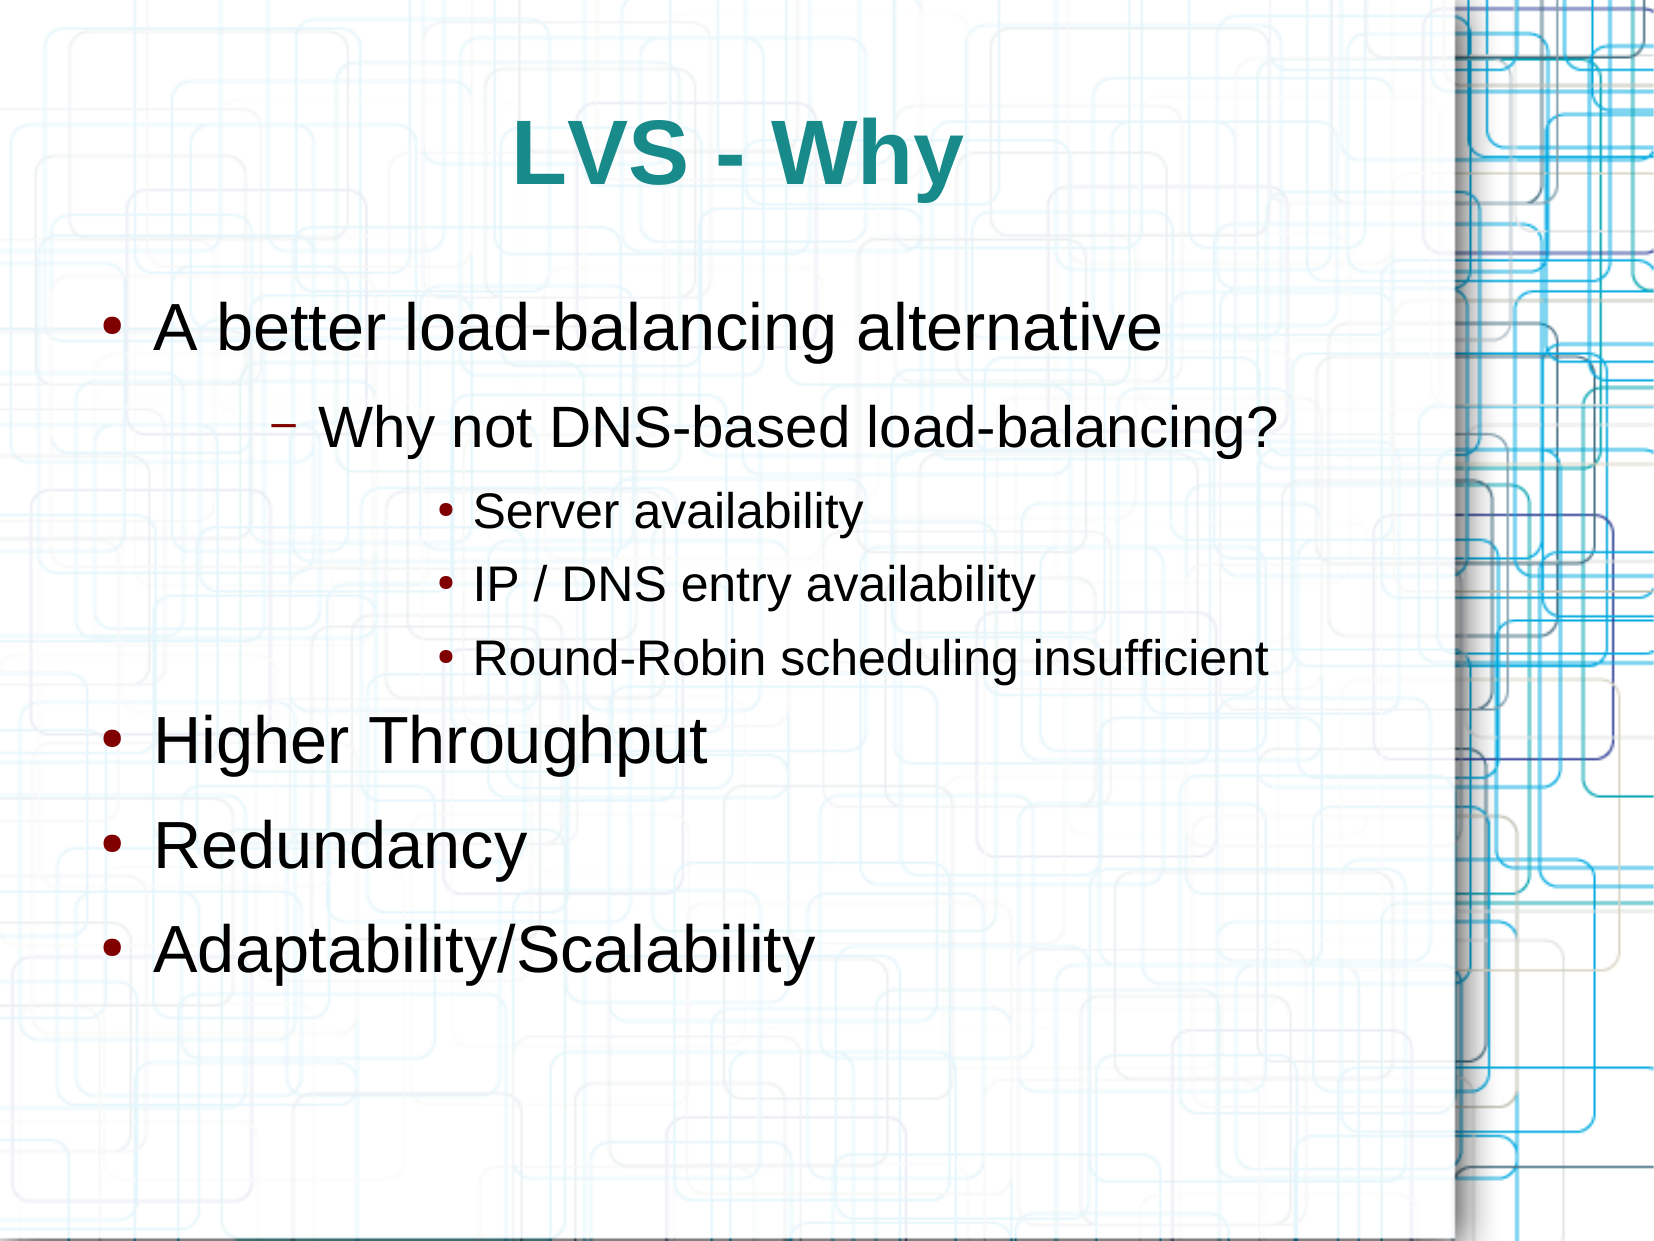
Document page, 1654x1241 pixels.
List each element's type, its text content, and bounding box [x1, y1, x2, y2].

list A better load-balancing alternative Why not DNS-based load-balancing? Server availability IP / DNS entry availability Round-Robin scheduling insufficient Higher Throughput Redundancy Adaptability/Scalability [82, 290, 1418, 1094]
picture [0, 0, 1654, 1241]
title LVS - Why [59, 49, 1418, 257]
